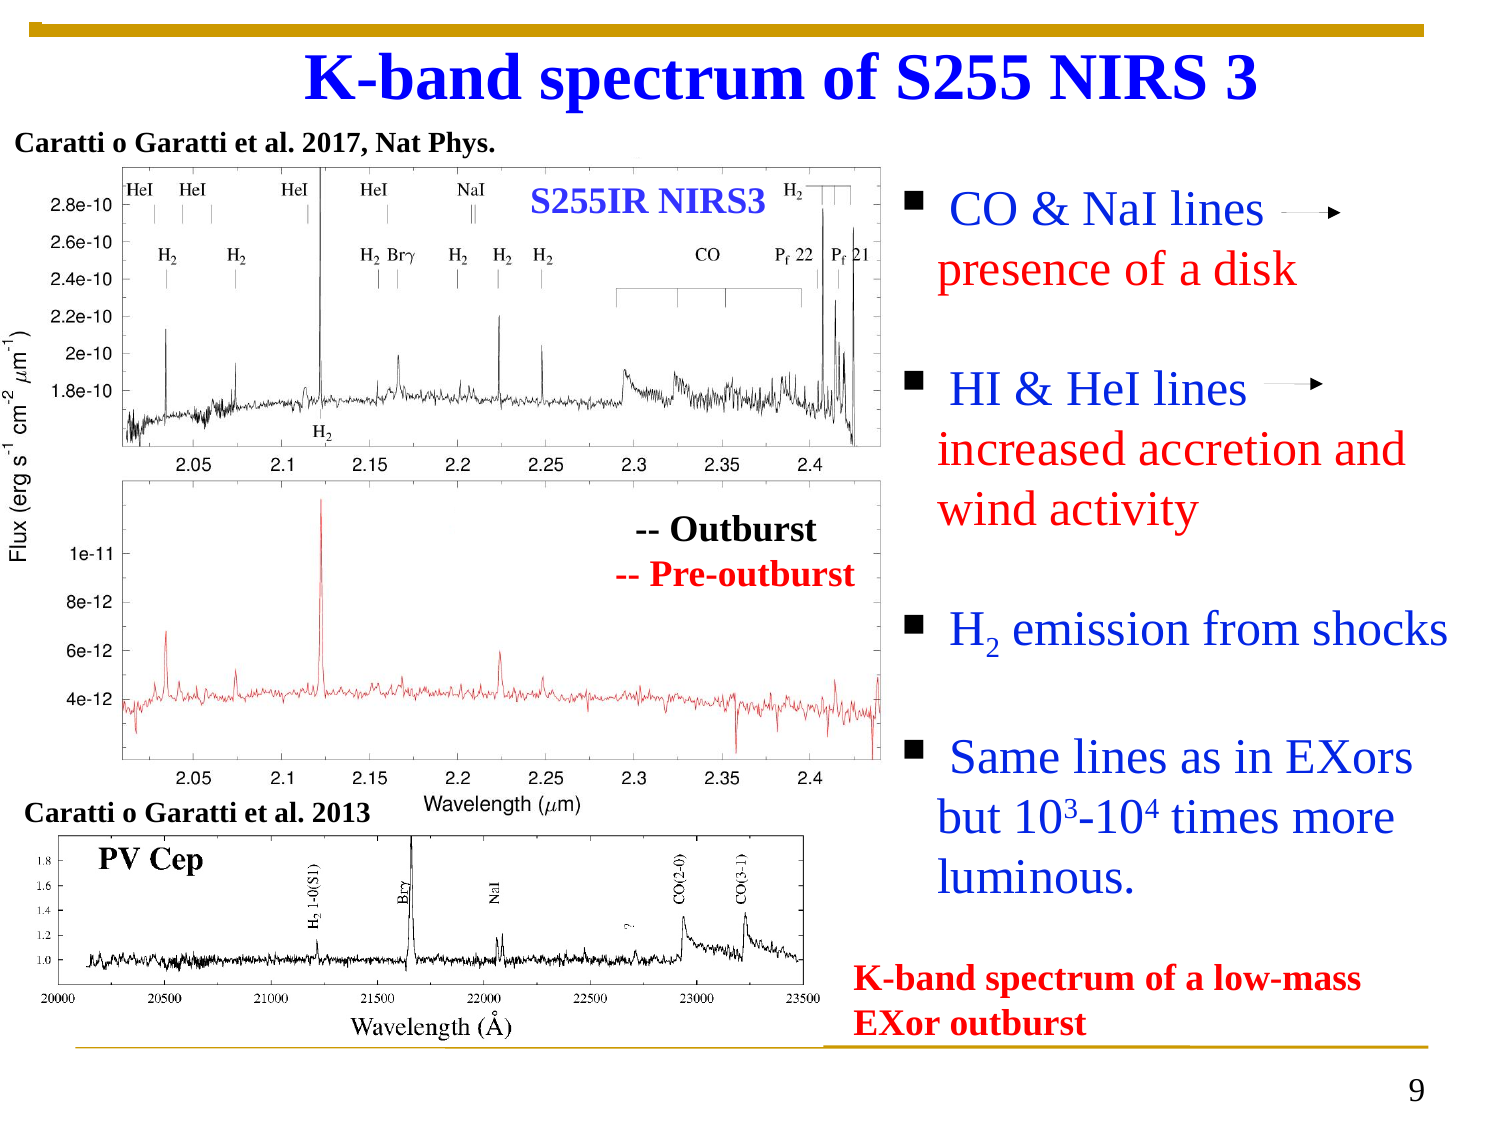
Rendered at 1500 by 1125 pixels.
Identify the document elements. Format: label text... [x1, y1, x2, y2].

text_box -- Outburst -- Pre-outburst [454, 496, 870, 601]
text_box K-band spectrum of S255 NIRS 3 [159, 24, 1405, 155]
text_box S255IR NIRS3 [515, 169, 791, 229]
text_box K-band spectrum of a low-mass EXor outburst [838, 944, 1453, 1050]
text_box 21 Apr. 2021 [75, 1042, 425, 1121]
picture [29, 830, 824, 1047]
text_box Caratti o Garatti et al. 2013 [9, 786, 334, 831]
text_box <number> [1092, 1055, 1441, 1116]
text_box CO & NaI lines presence of a disk HI & HeI lines increased accretion and wind activity H2 emission from shocks Same lines as in EXors but 103-104 times more luminous. [886, 167, 1500, 888]
text_box Caratti o Garatti et al. 2017, Nat Phys. [0, 116, 557, 161]
picture [0, 157, 893, 820]
text_box University of Hertfordshire [512, 1042, 989, 1121]
